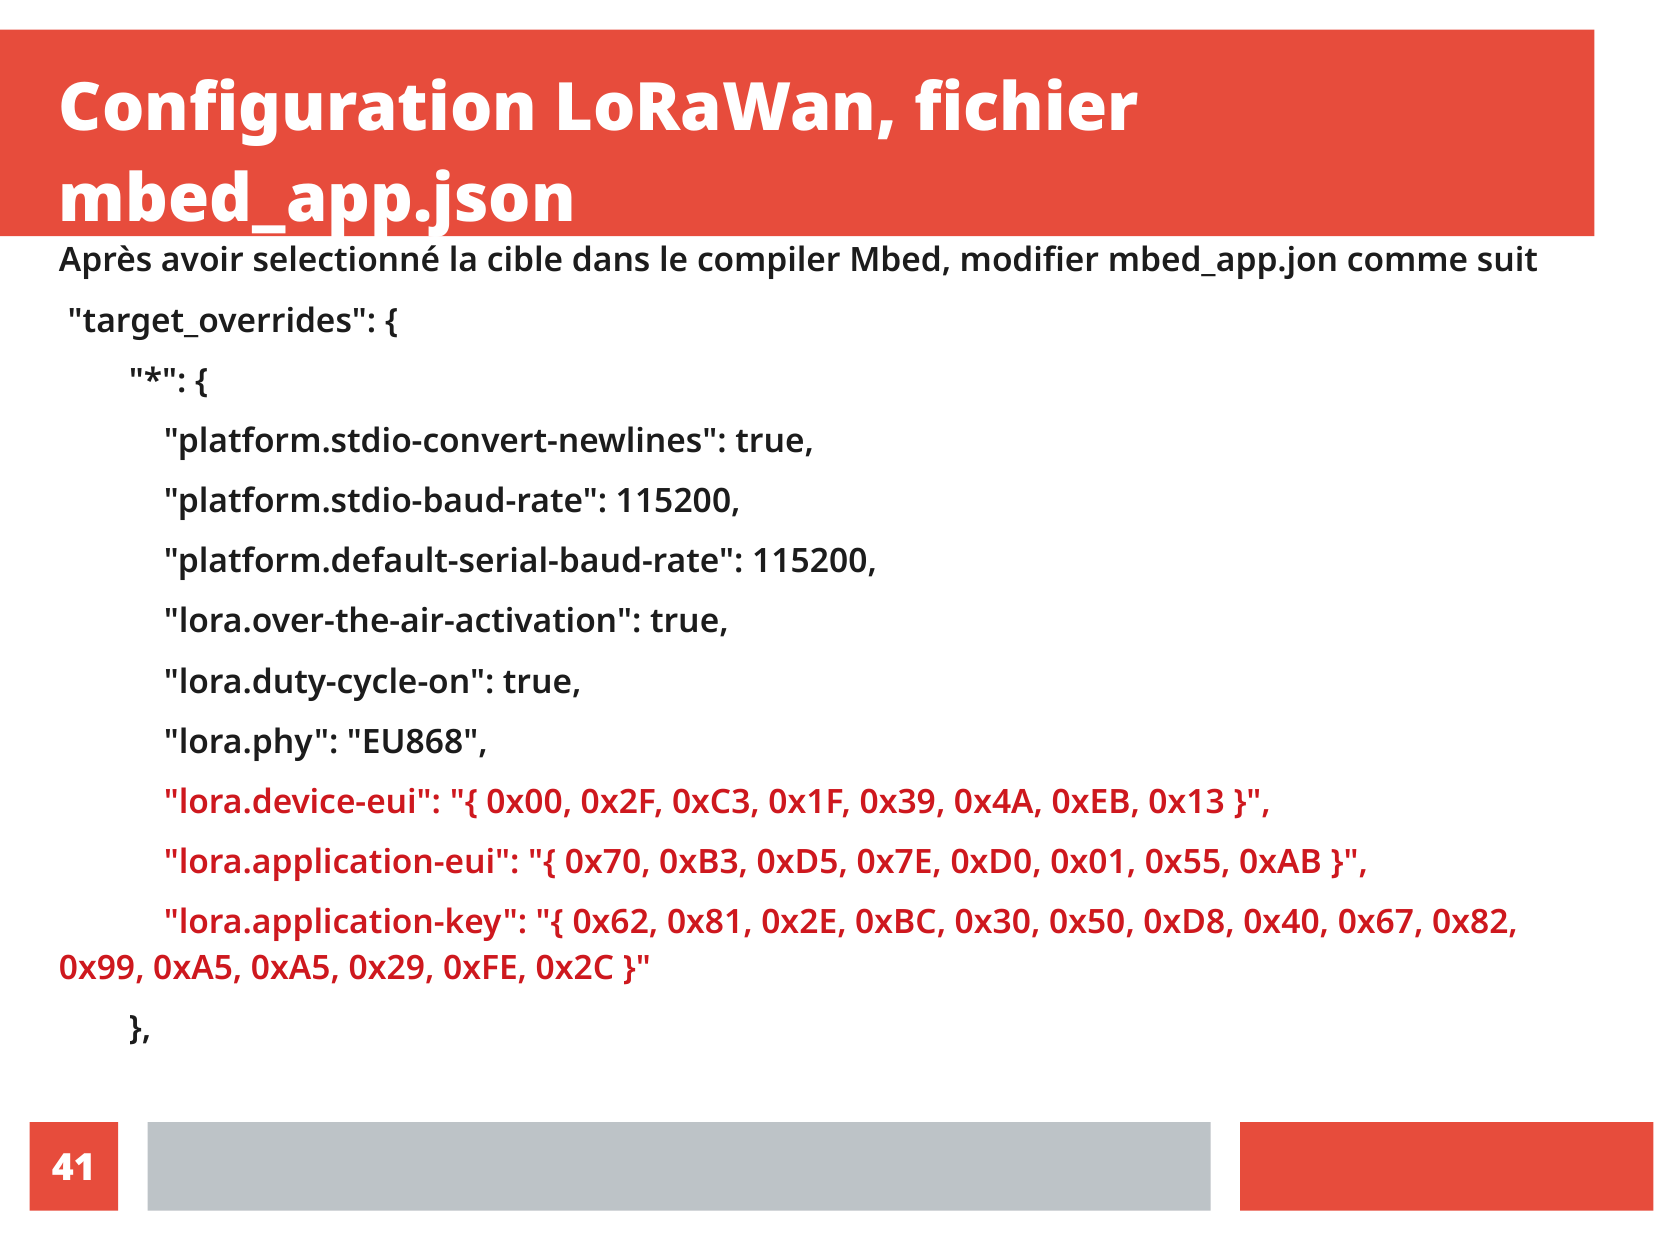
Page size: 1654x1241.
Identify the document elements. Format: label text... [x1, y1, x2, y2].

list Après avoir selectionné la cible dans le compiler Mbed, modifier mbed_app.jon comme suit "target_overrides": { "*": { "platform.stdio-convert-newlines": true, "platform.stdio-baud-rate": 115200, "platform.default-serial-baud-rate": 115200, "lora.over-the-air-activation": true, "lora.duty-cycle-on": true, "lora.phy": "EU868", "lora.device-eui": "{ 0x00, 0x2F, 0xC3, 0x1F, 0x39, 0x4A, 0xEB, 0x13 }", "lora.application-eui": "{ 0x70, 0xB3, 0xD5, 0x7E, 0xD0, 0x01, 0x55, 0xAB }", "lora.application-key": "{ 0x62, 0x81, 0x2E, 0xBC, 0x30, 0x50, 0xD8, 0x40, 0x67, 0x82, 0x99, 0xA5, 0xA5, 0x29, 0xFE, 0x2C }" }, [59, 236, 1565, 1093]
title Configuration LoRaWan, fichier mbed_app.json [59, 59, 1595, 207]
